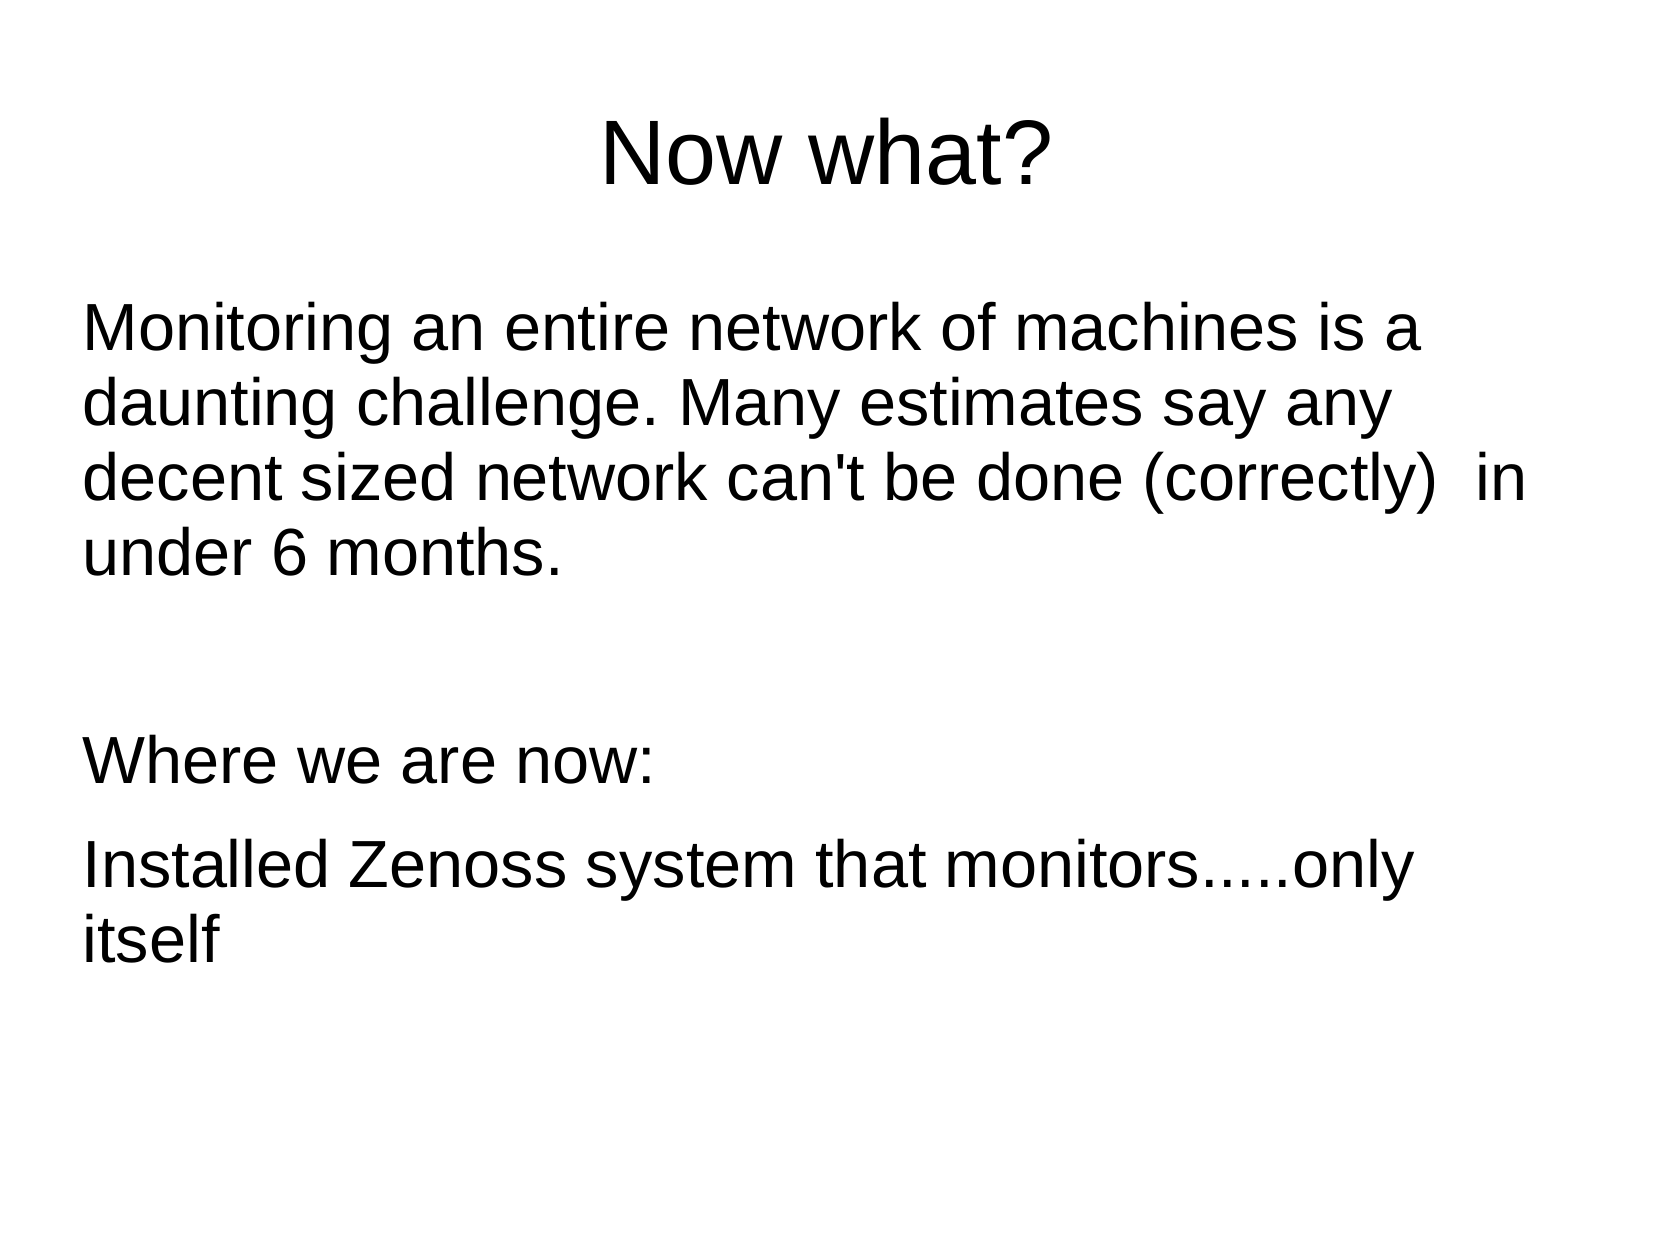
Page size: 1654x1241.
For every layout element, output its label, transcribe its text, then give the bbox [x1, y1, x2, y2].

title Now what? [82, 49, 1571, 257]
list Monitoring an entire network of machines is a daunting challenge. Many estimates say any decent sized network can't be done (correctly) in under 6 months. Where we are now: Installed Zenoss system that monitors.....only itself [82, 290, 1571, 1109]
